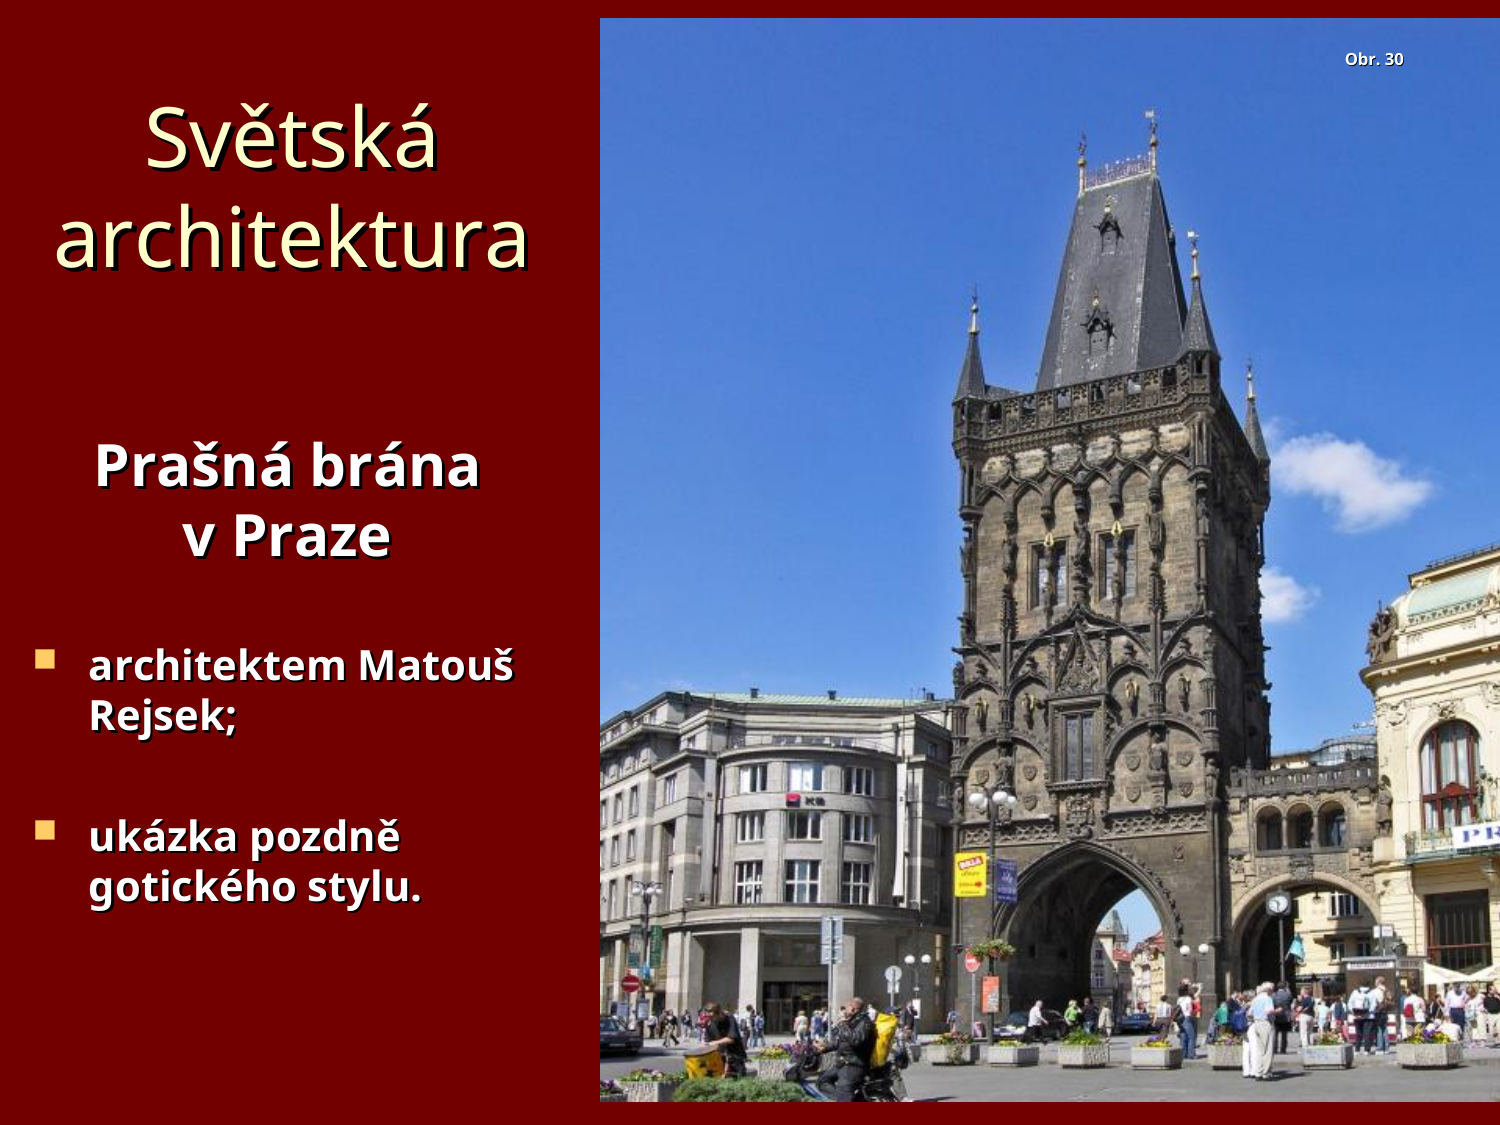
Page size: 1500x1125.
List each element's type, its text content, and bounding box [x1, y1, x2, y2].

text_box Obr. 30 [1329, 43, 1500, 78]
text_box [600, 19, 1500, 1102]
list Prašná brána v Praze architektem Matouš Rejsek; ukázka pozdně gotického stylu. [17, 420, 597, 1000]
title Světská architektura [0, 76, 585, 292]
